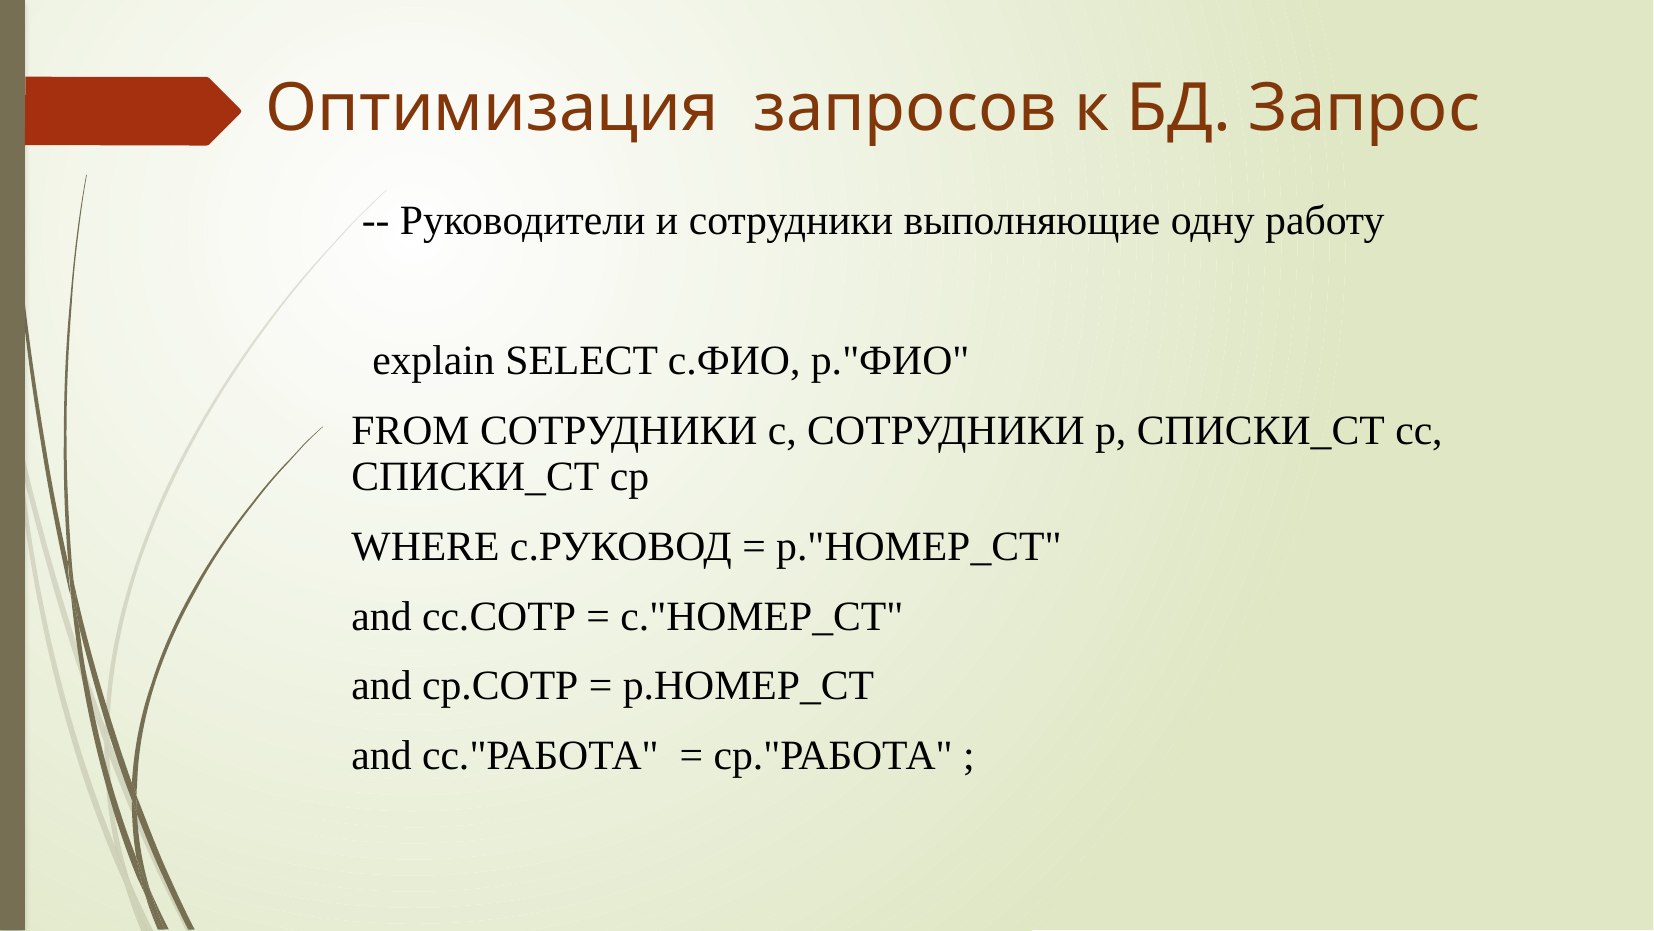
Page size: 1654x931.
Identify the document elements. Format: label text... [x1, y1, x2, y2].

title Оптимизация запросов к БД. Запрос [265, 59, 1625, 148]
text_box -- Руководители и сотрудники выполняющие одну работу explain SELECT с.ФИО, р."ФИО" FROM СОТРУДНИКИ с, СОТРУДНИКИ р, СПИСКИ_СТ сс, СПИСКИ_СТ ср WHERE с.РУКОВОД = р."НОМЕР_СТ" and сс.СОТР = с."НОМЕР_СТ" and ср.СОТР = р.НОМЕР_СТ and сс."РАБОТА" = ср."РАБОТА" ; [336, 190, 1607, 787]
